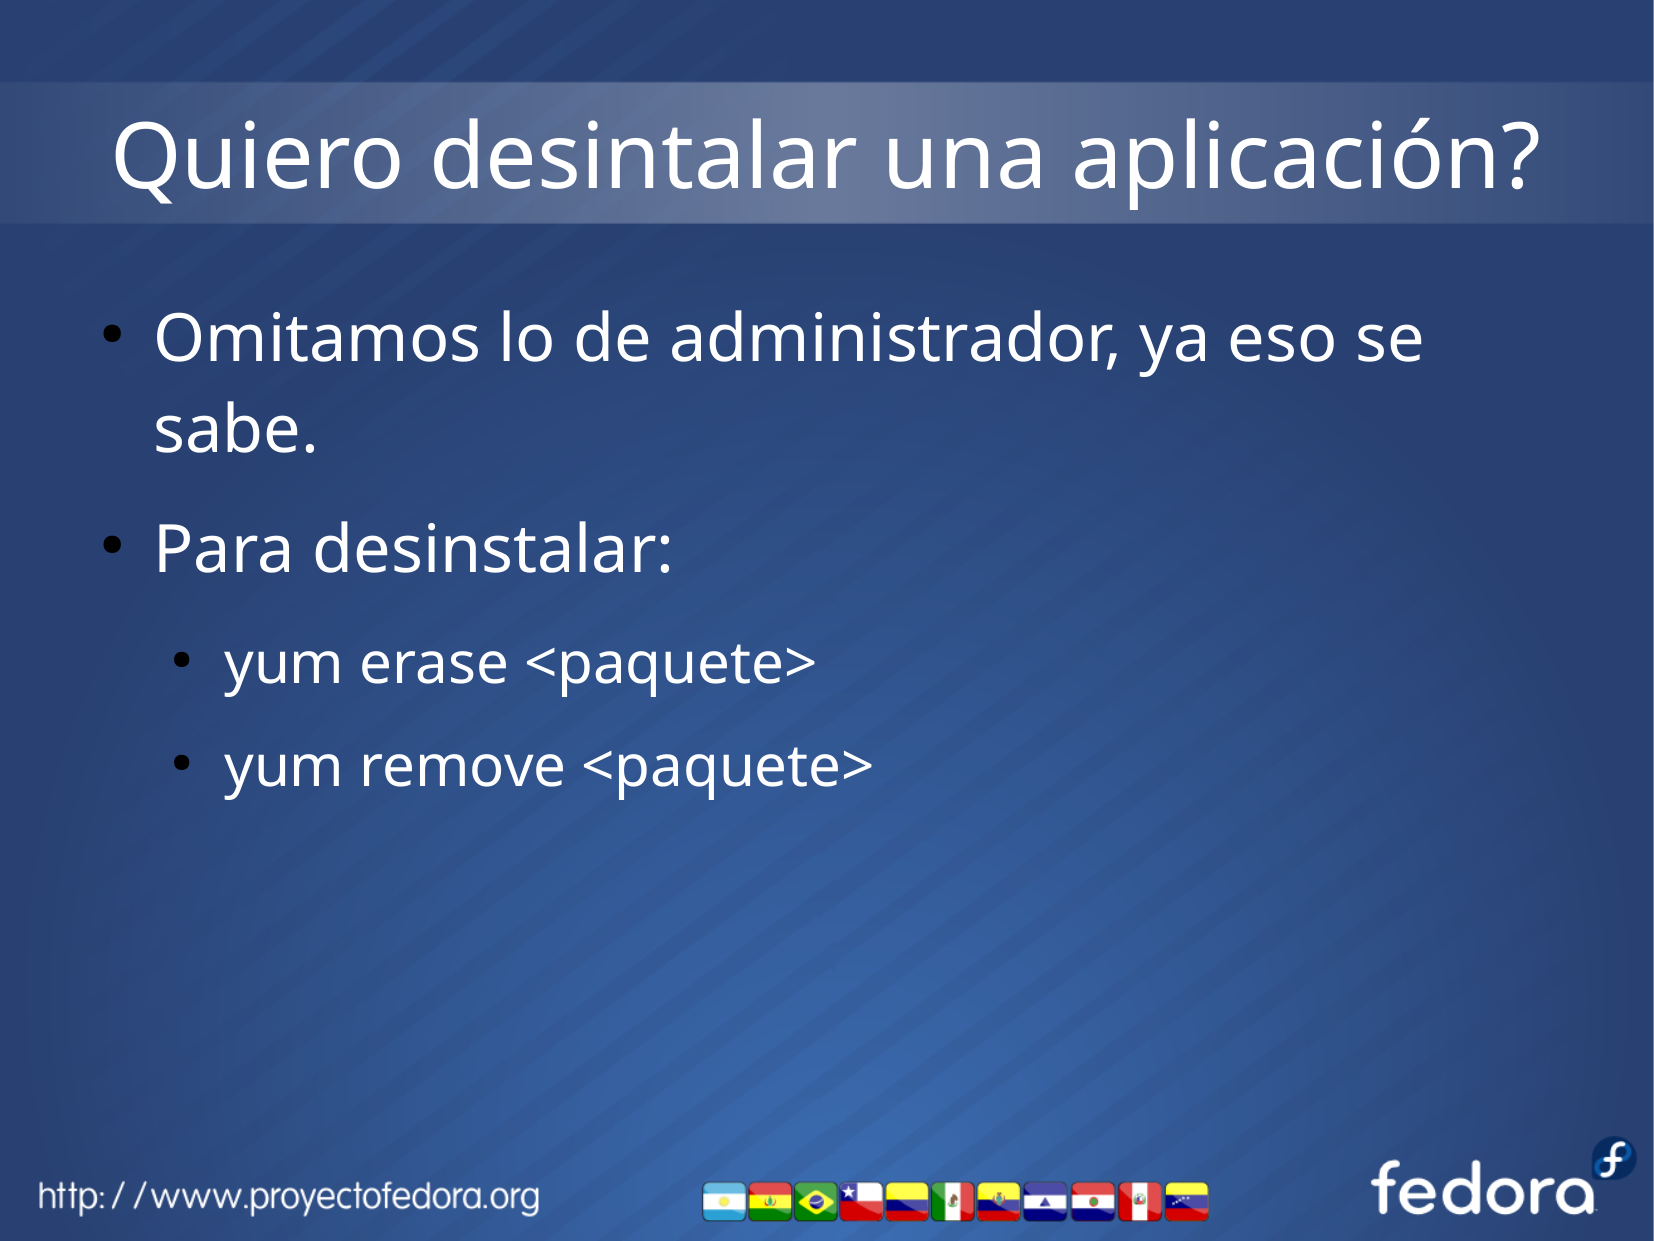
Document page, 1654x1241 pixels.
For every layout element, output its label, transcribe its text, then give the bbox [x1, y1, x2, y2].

list Omitamos lo de administrador, ya eso se sabe. Para desinstalar: yum erase <paquete> yum remove <paquete> [82, 290, 1571, 1094]
picture [0, 0, 1654, 1241]
title Quiero desintalar una aplicación? [82, 56, 1571, 250]
